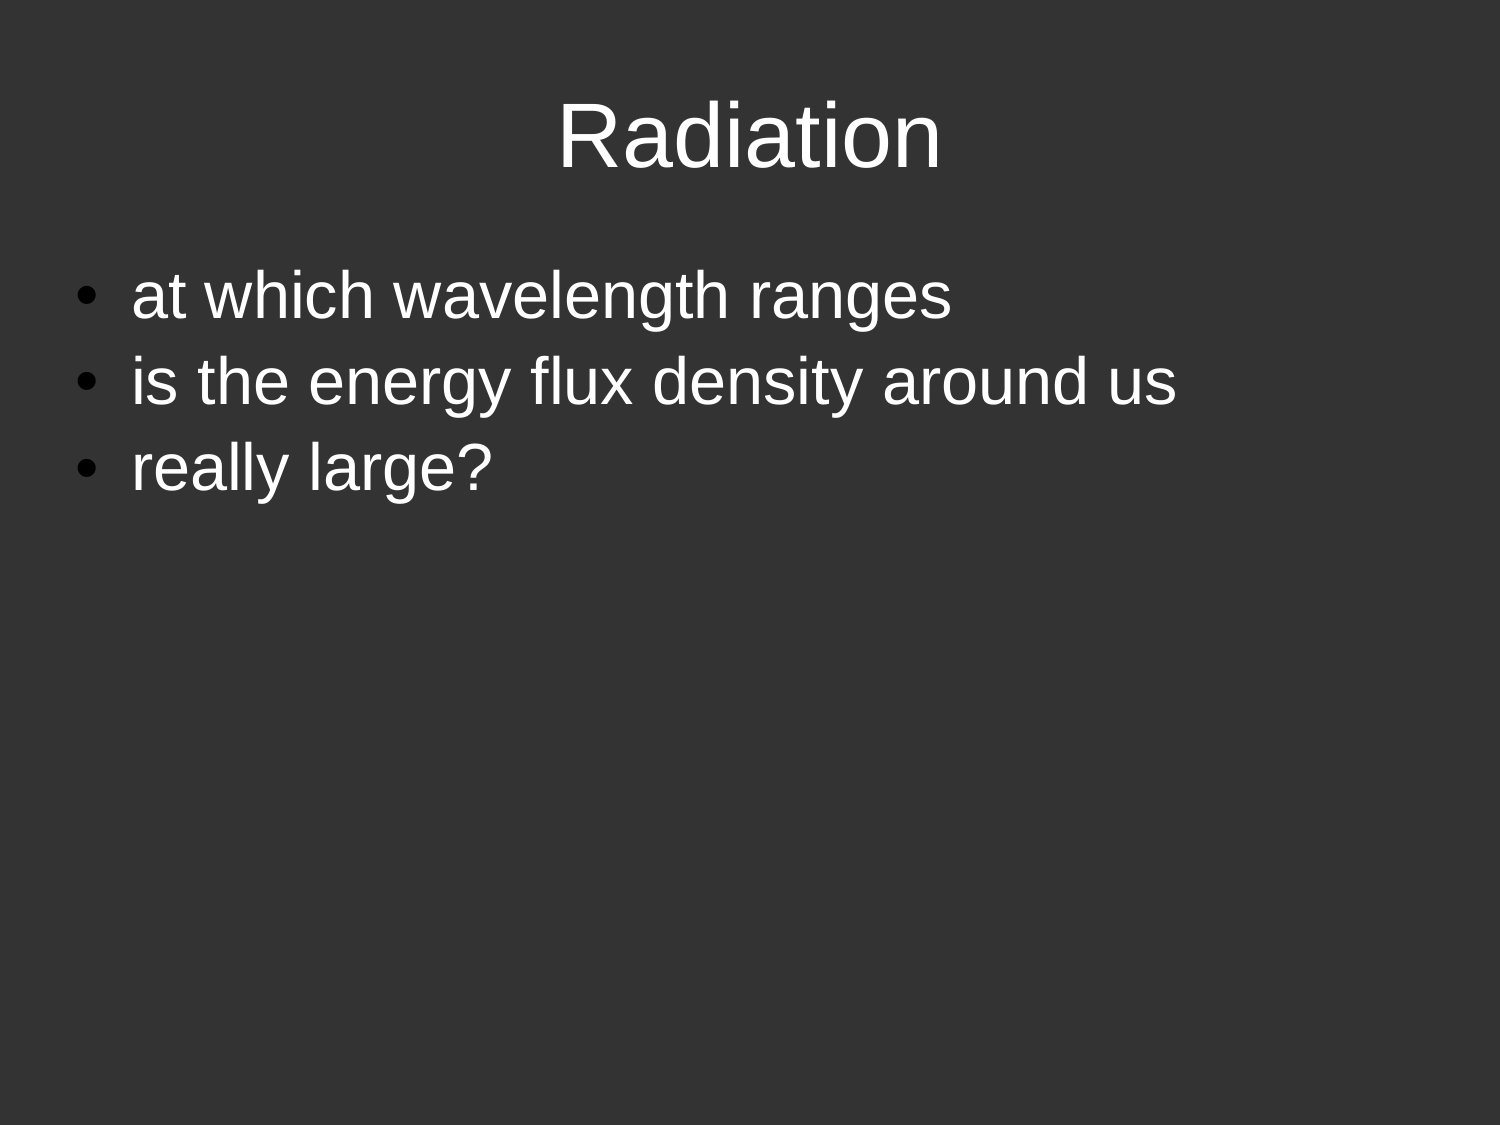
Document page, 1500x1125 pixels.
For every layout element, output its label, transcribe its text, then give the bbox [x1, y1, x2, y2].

list at which wavelength ranges is the energy flux density around us really large? [75, 262, 1425, 1005]
title Radiation [75, 21, 1425, 257]
